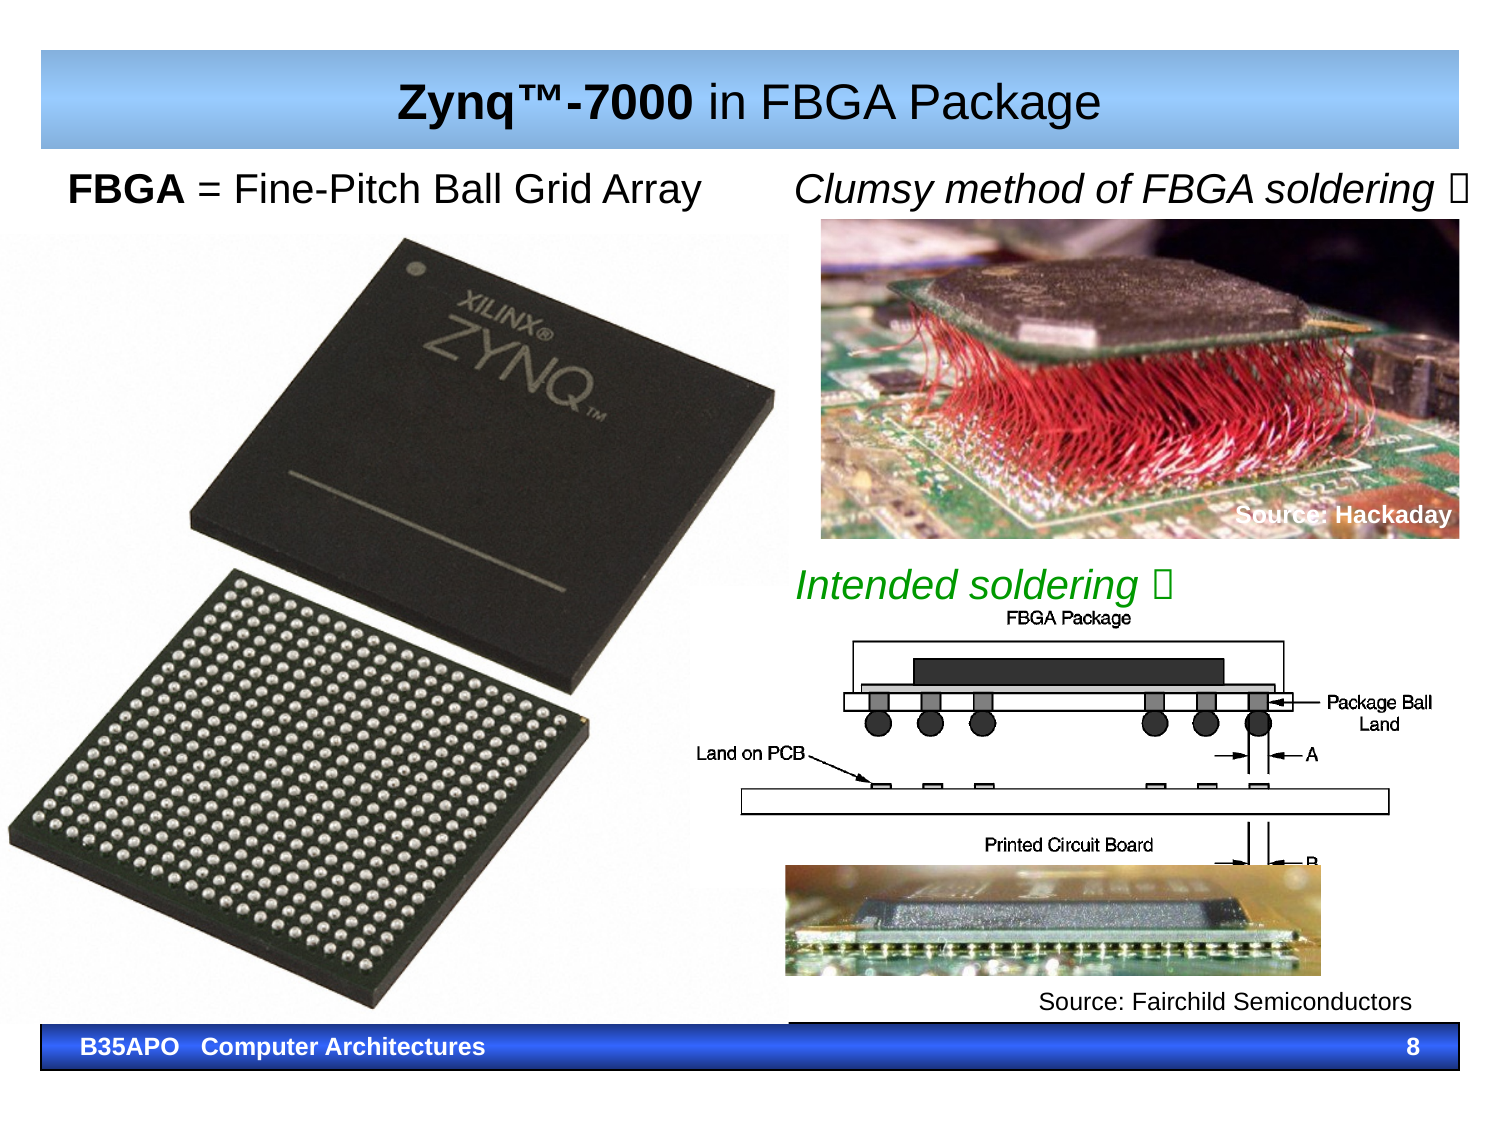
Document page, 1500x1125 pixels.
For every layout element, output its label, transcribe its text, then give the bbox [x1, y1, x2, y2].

text_box Source: Hackaday [1220, 491, 1468, 537]
text_box Clumsy method of FBGA soldering  [779, 154, 1487, 220]
text_box FBGA = Fine-Pitch Ball Grid Array [41, 154, 779, 220]
title Zynq™-7000 in FBGA Package [41, 50, 1459, 149]
picture [0, 234, 1438, 1024]
slide_number <number> [1340, 1023, 1436, 1069]
picture [820, 220, 1460, 539]
footer B35APO Computer Architectures [64, 1023, 1424, 1071]
text_box Source: Fairchild Semiconductors [1023, 977, 1429, 1023]
text_box Intended soldering  [780, 550, 1191, 616]
